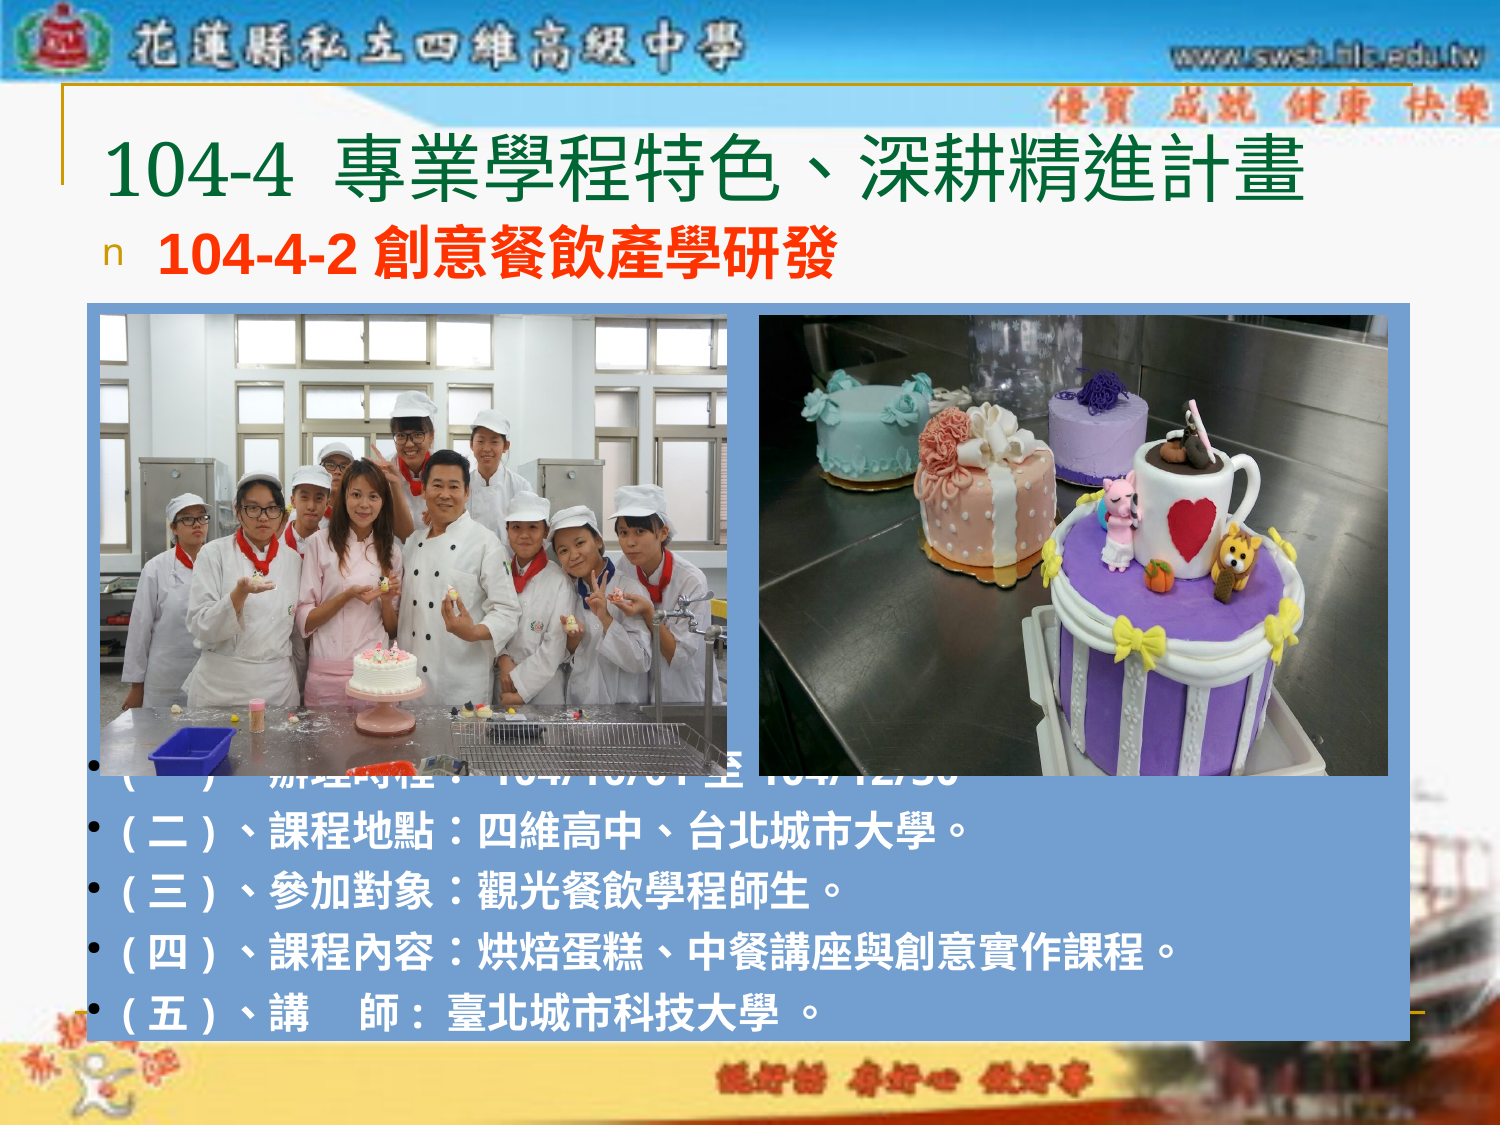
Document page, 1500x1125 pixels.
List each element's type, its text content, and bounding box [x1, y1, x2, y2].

picture [759, 315, 1388, 776]
text_box [1080, 1023, 1431, 1099]
table_header [748, 303, 1410, 737]
text_box 104-4 專業學程特色、深耕精進計畫 [88, 101, 1439, 232]
table_header [87, 303, 748, 737]
picture [100, 314, 727, 776]
table_cell (一)、辦理時程：104/10/01至104/12/30。 (二)、課程地點：四維高中、台北城市大學。 (三)、參加對象：觀光餐飲學程師生。 (四)、課程內容：烘焙蛋糕、中餐講座與創意實作課程。 (五)、講 師: 臺北城市科技大學 。 [87, 737, 1410, 1041]
text_box P49 [0, 1023, 262, 1099]
text_box 104-4-2創意餐飲產學研發 [86, 208, 1410, 303]
